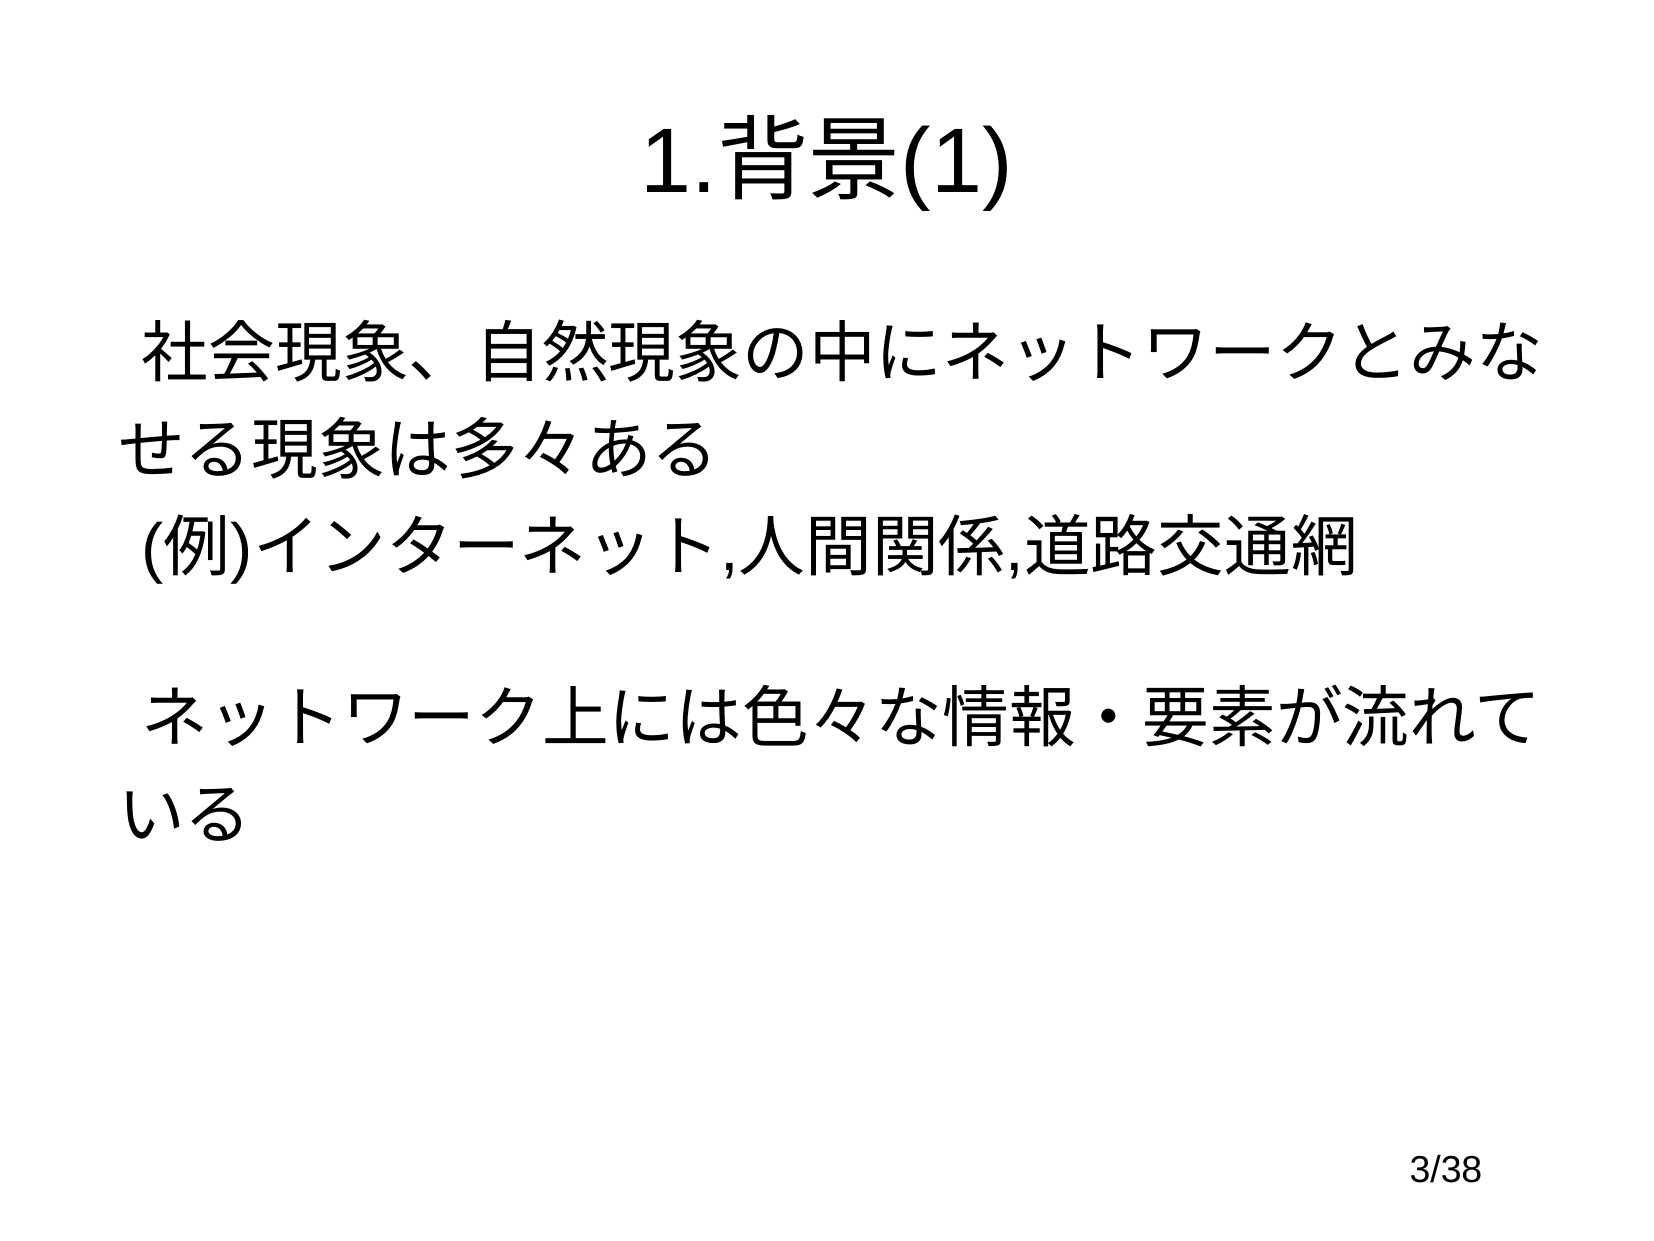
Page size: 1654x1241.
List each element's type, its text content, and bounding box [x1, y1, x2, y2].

subtitle 社会現象、自然現象の中にネットワークとみなせる現象は多々ある (例)インターネット,人間関係,道路交通網 ネットワーク上には色々な情報・要素が流れている [118, 206, 1607, 1026]
title 1.背景(1) [82, 49, 1571, 257]
text_box <番号>/38 [1420, 1140, 1601, 1211]
